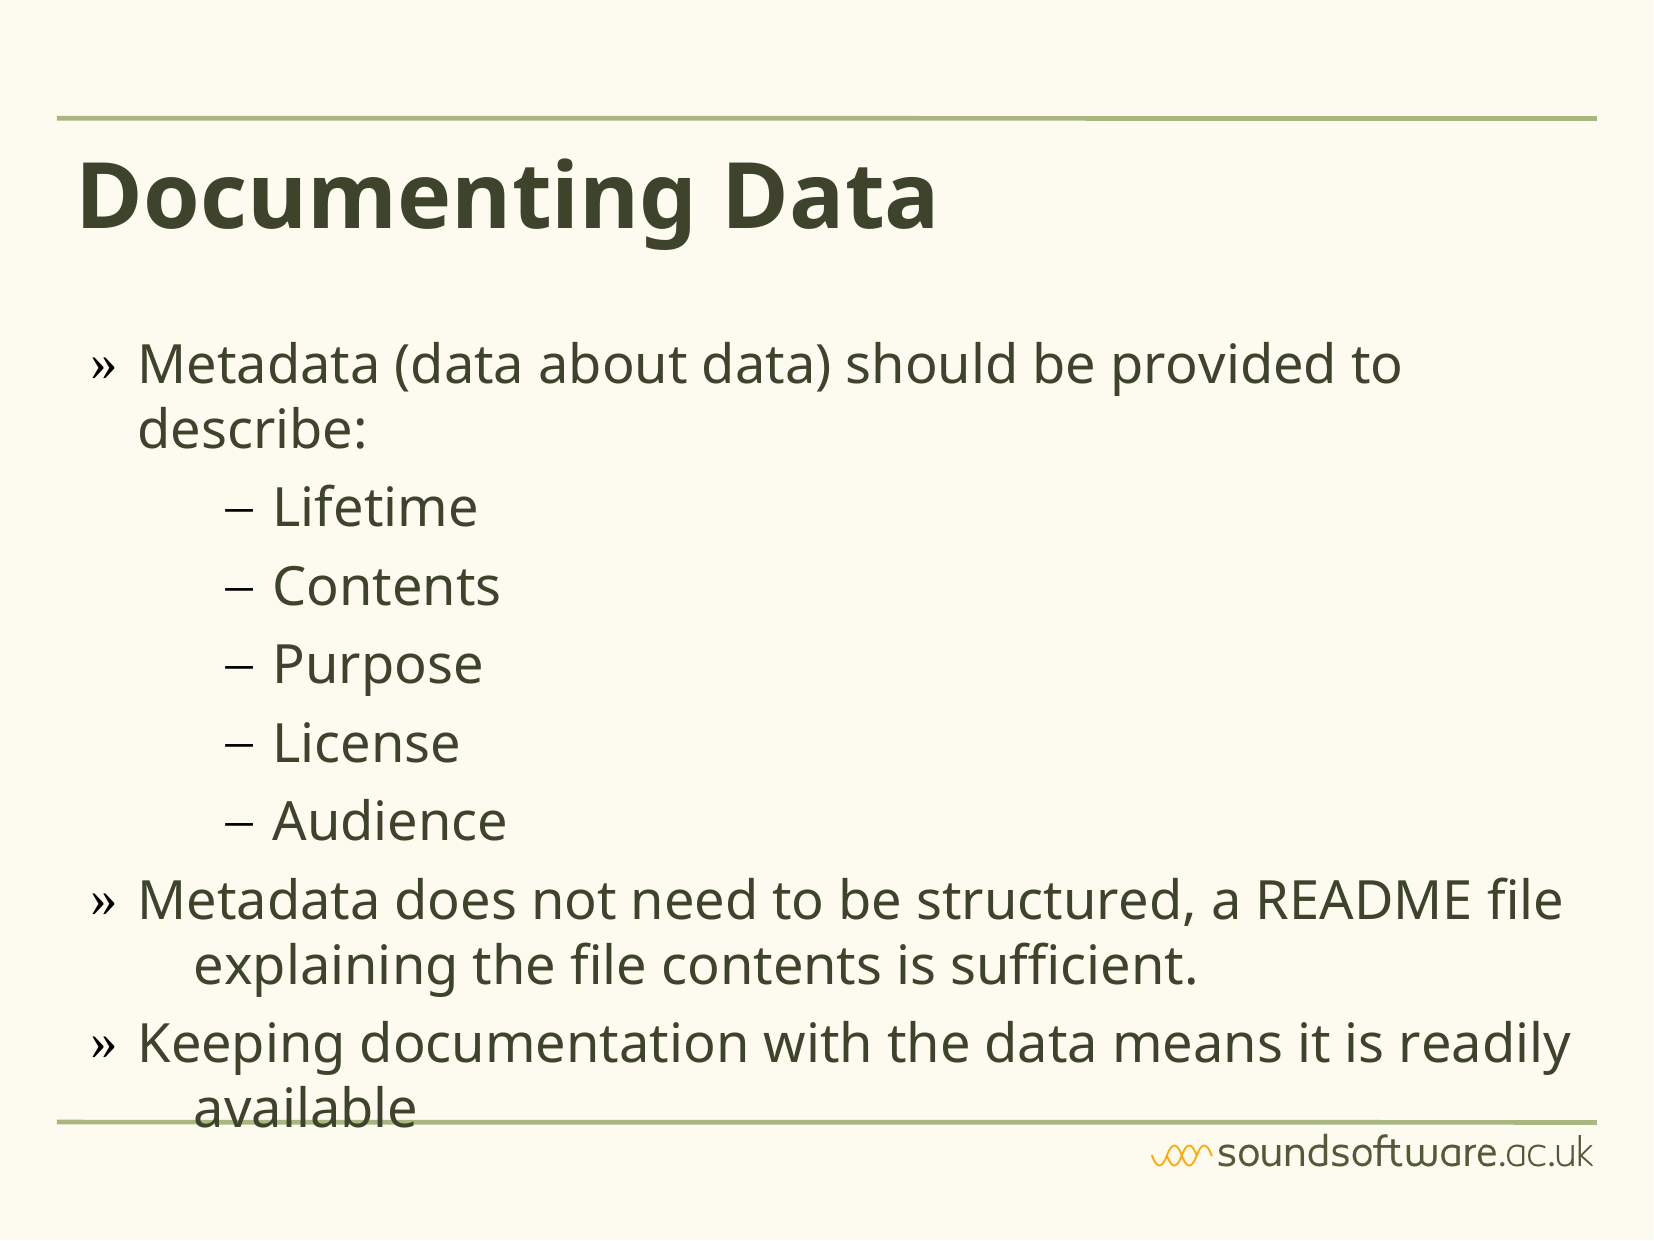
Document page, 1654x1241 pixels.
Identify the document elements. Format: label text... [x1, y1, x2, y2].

picture [1151, 1140, 1593, 1167]
list Metadata (data about data) should be provided to describe: Lifetime Contents Purpose License Audience Metadata does not need to be structured, a README file explaining the file contents is sufficient. Keeping documentation with the data means it is readily available [59, 321, 1594, 1140]
title Documenting Data [59, 109, 1594, 274]
